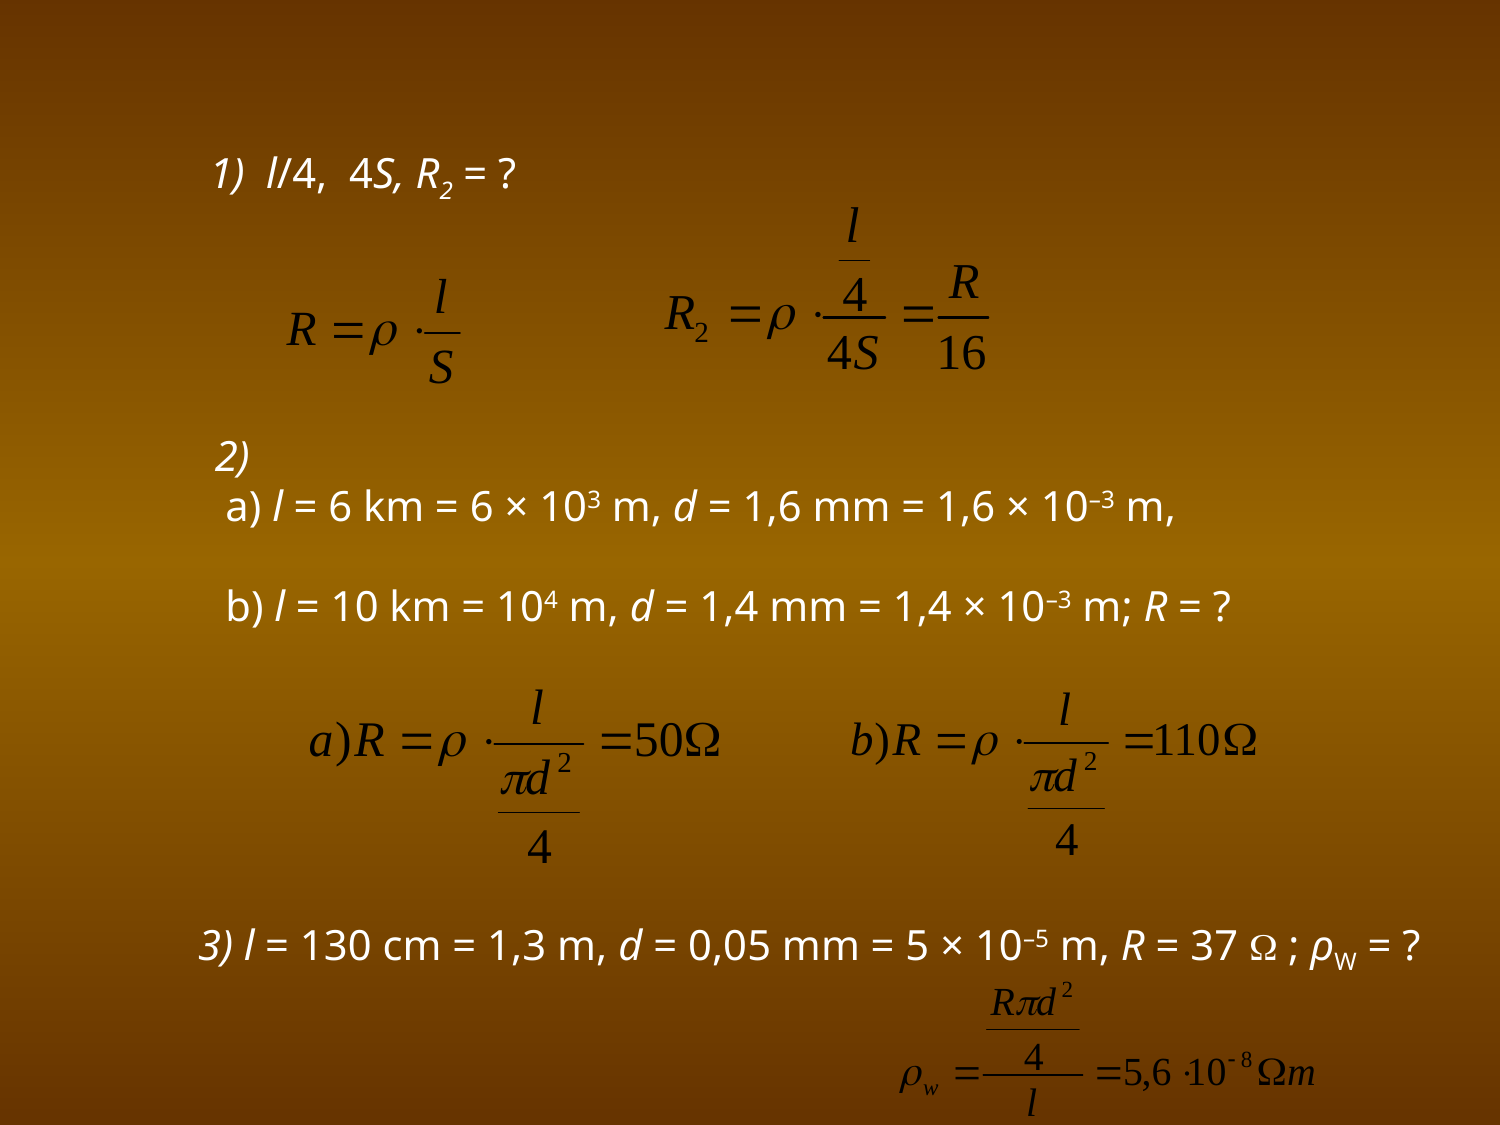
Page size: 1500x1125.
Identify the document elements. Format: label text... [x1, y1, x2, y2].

text_box 1) l/4, 4S, R2 = ? [194, 139, 621, 212]
chart [844, 680, 1266, 865]
text_box 2) a) l = 6 km = 6 × 103 m, d = 1,6 mm = 1,6 × 10–3 m, b) l = 10 km = 104 m, d = 1,4 mm = 1,4 × 10–3 m; R = ? [199, 421, 1257, 638]
chart [655, 192, 999, 381]
chart [277, 267, 471, 395]
chart [891, 972, 1323, 1125]
chart [301, 677, 733, 873]
text_box 3) l = 130 cm = 1,3 m, d = 0,05 mm = 5 × 10–5 m, R = 37  ; ρW = ? [183, 910, 1446, 984]
